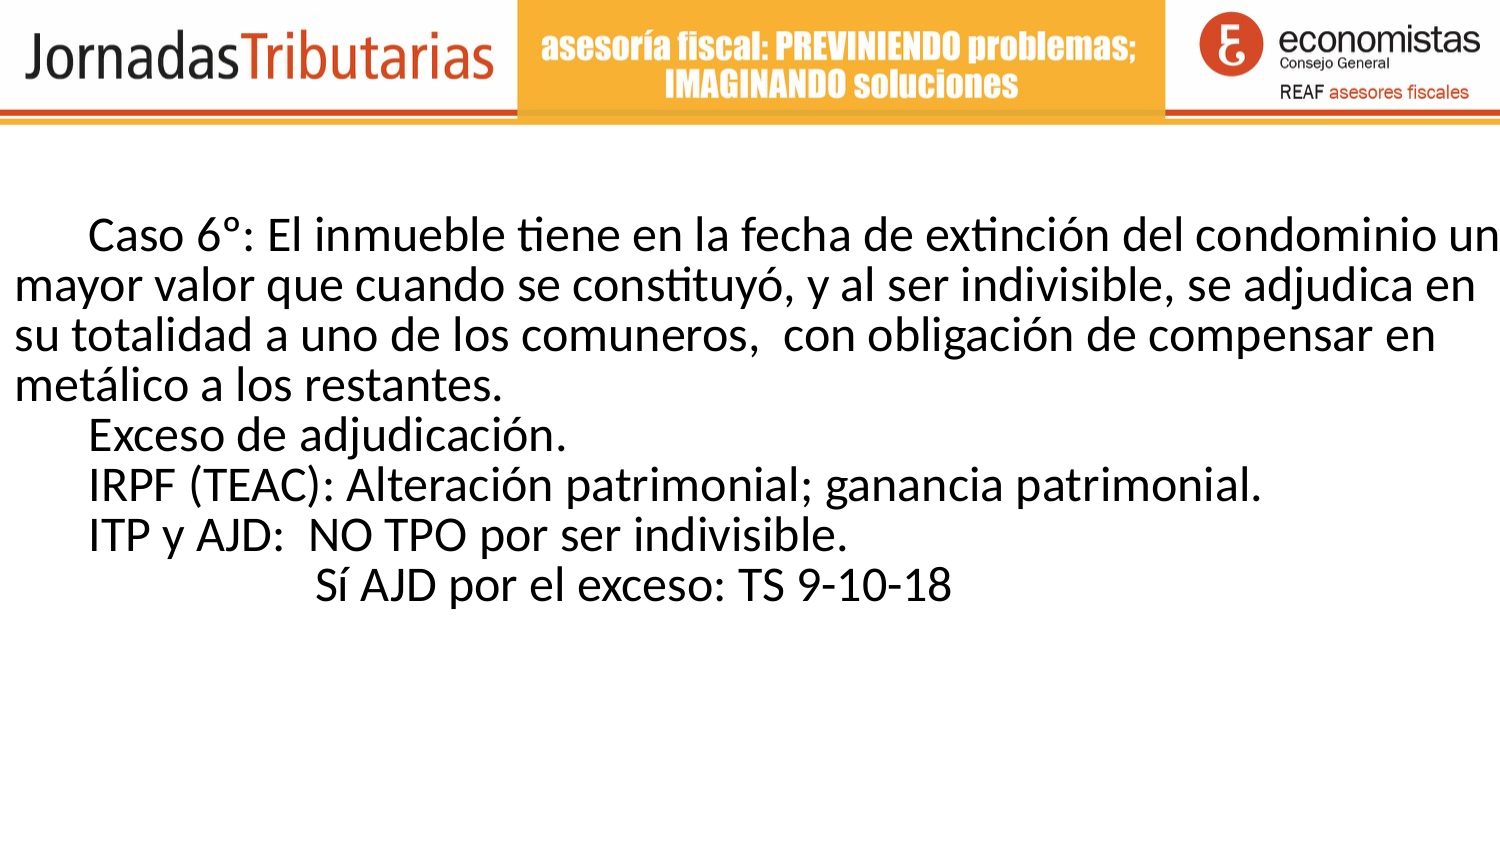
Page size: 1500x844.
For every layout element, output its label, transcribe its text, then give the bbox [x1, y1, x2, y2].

picture [0, 0, 1500, 129]
text_box Caso 6º: El inmueble tiene en la fecha de extinción del condominio un mayor valor que cuando se constituyó, y al ser indivisible, se adjudica en su totalidad a uno de los comuneros, con obligación de compensar en metálico a los restantes. Exceso de adjudicación. IRPF (TEAC): Alteración patrimonial; ganancia patrimonial. ITP y AJD: NO TPO por ser indivisible. Sí AJD por el exceso: TS 9-10-18 [0, 206, 1500, 710]
